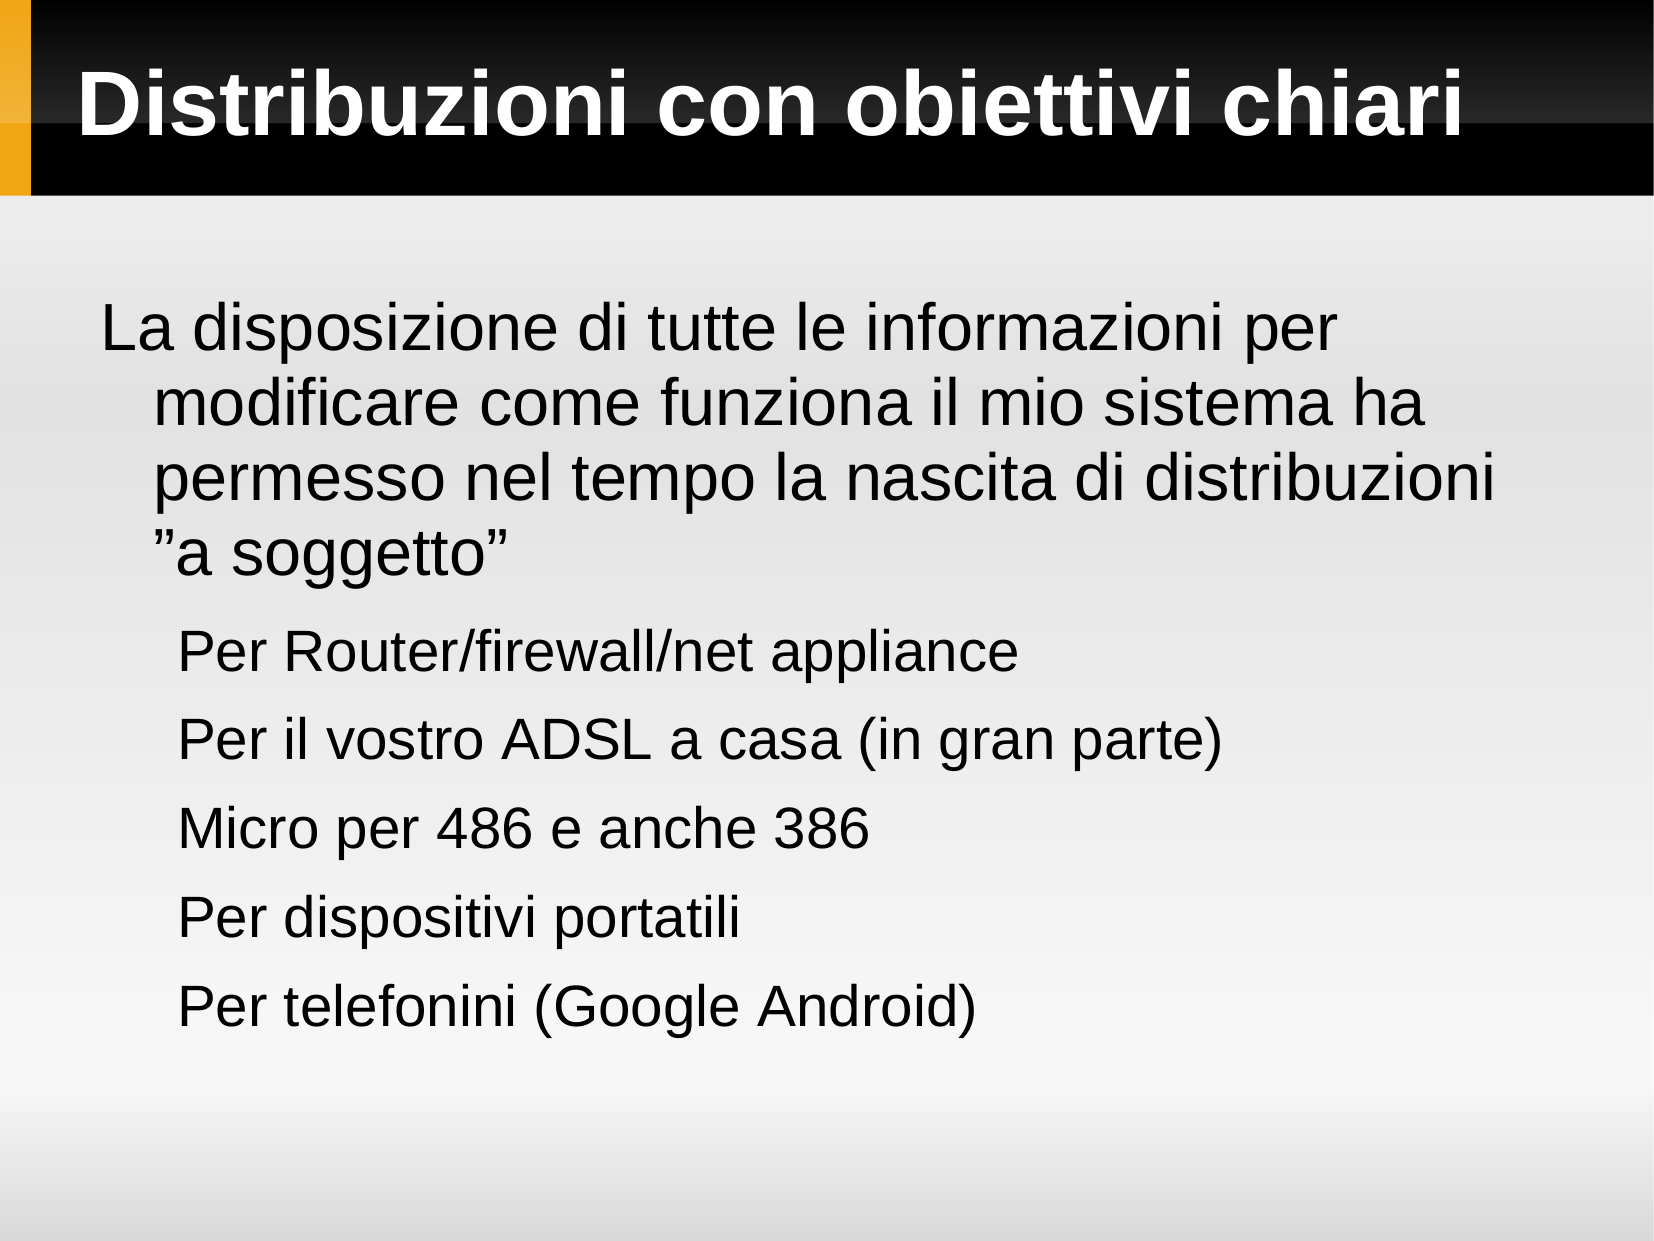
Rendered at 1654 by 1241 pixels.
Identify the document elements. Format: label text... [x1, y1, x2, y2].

list La disposizione di tutte le informazioni per modificare come funziona il mio sistema ha permesso nel tempo la nascita di distribuzioni ”a soggetto” Per Router/firewall/net appliance Per il vostro ADSL a casa (in gran parte) Micro per 486 e anche 386 Per dispositivi portatili Per telefonini (Google Android) [82, 290, 1571, 1094]
title Distribuzioni con obiettivi chiari [76, 7, 1565, 200]
picture [0, 0, 1654, 1241]
